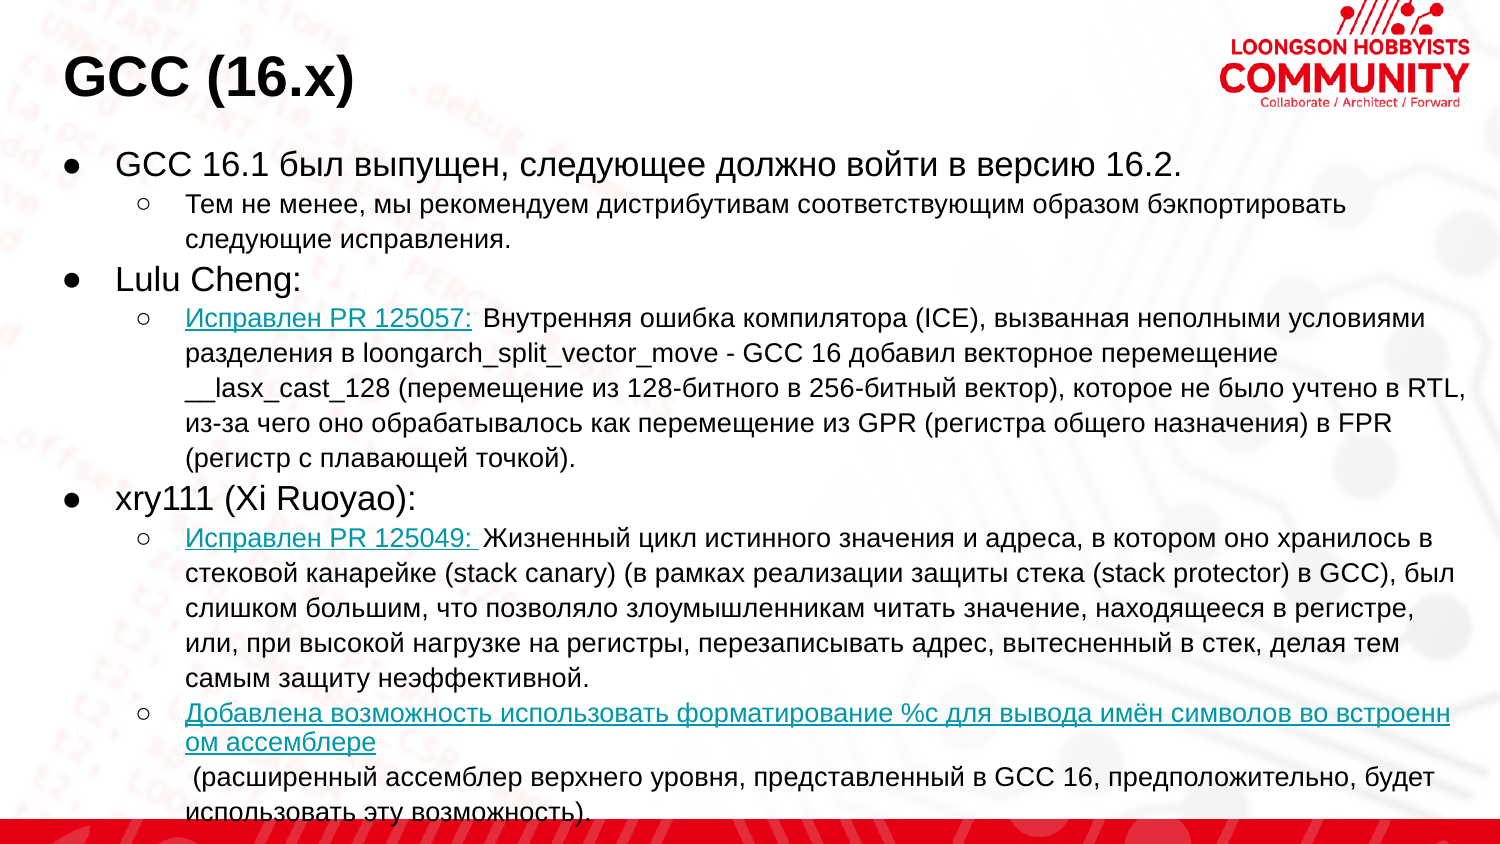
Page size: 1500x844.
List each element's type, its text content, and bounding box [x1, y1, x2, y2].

title GCC (16.x) [48, 30, 1447, 124]
picture [0, 0, 1500, 844]
list GCC 16.1 был выпущен, следующее должно войти в версию 16.2. Тем не менее, мы рекомендуем дистрибутивам соответствующим образом бэкпортировать следующие исправления. Lulu Cheng: Исправлен PR 125057: Внутренняя ошибка компилятора (ICE), вызванная неполными условиями разделения в loongarch_split_vector_move - GCC 16 добавил векторное перемещение __lasx_cast_128 (перемещение из 128-битного в 256-битный вектор), которое не было учтено в RTL, из-за чего оно обрабатывалось как перемещение из GPR (регистра общего назначения) в FPR (регистр с плавающей точкой). xry111 (Xi Ruoyao): Исправлен PR 125049: Жизненный цикл истинного значения и адреса, в котором оно хранилось в стековой канарейке (stack canary) (в рамках реализации защиты стека (stack protector) в GCC), был слишком большим, что позволяло злоумышленникам читать значение, находящееся в регистре, или, при высокой нагрузке на регистры, перезаписывать адрес, вытесненный в стек, делая тем самым защиту неэффективной. Добавлена возможность использовать форматирование %c для вывода имён символов во встроенном ассемблере (расширенный ассемблер верхнего уровня, представленный в GCC 16, предположительно, будет использовать эту возможность). [30, 124, 1487, 815]
